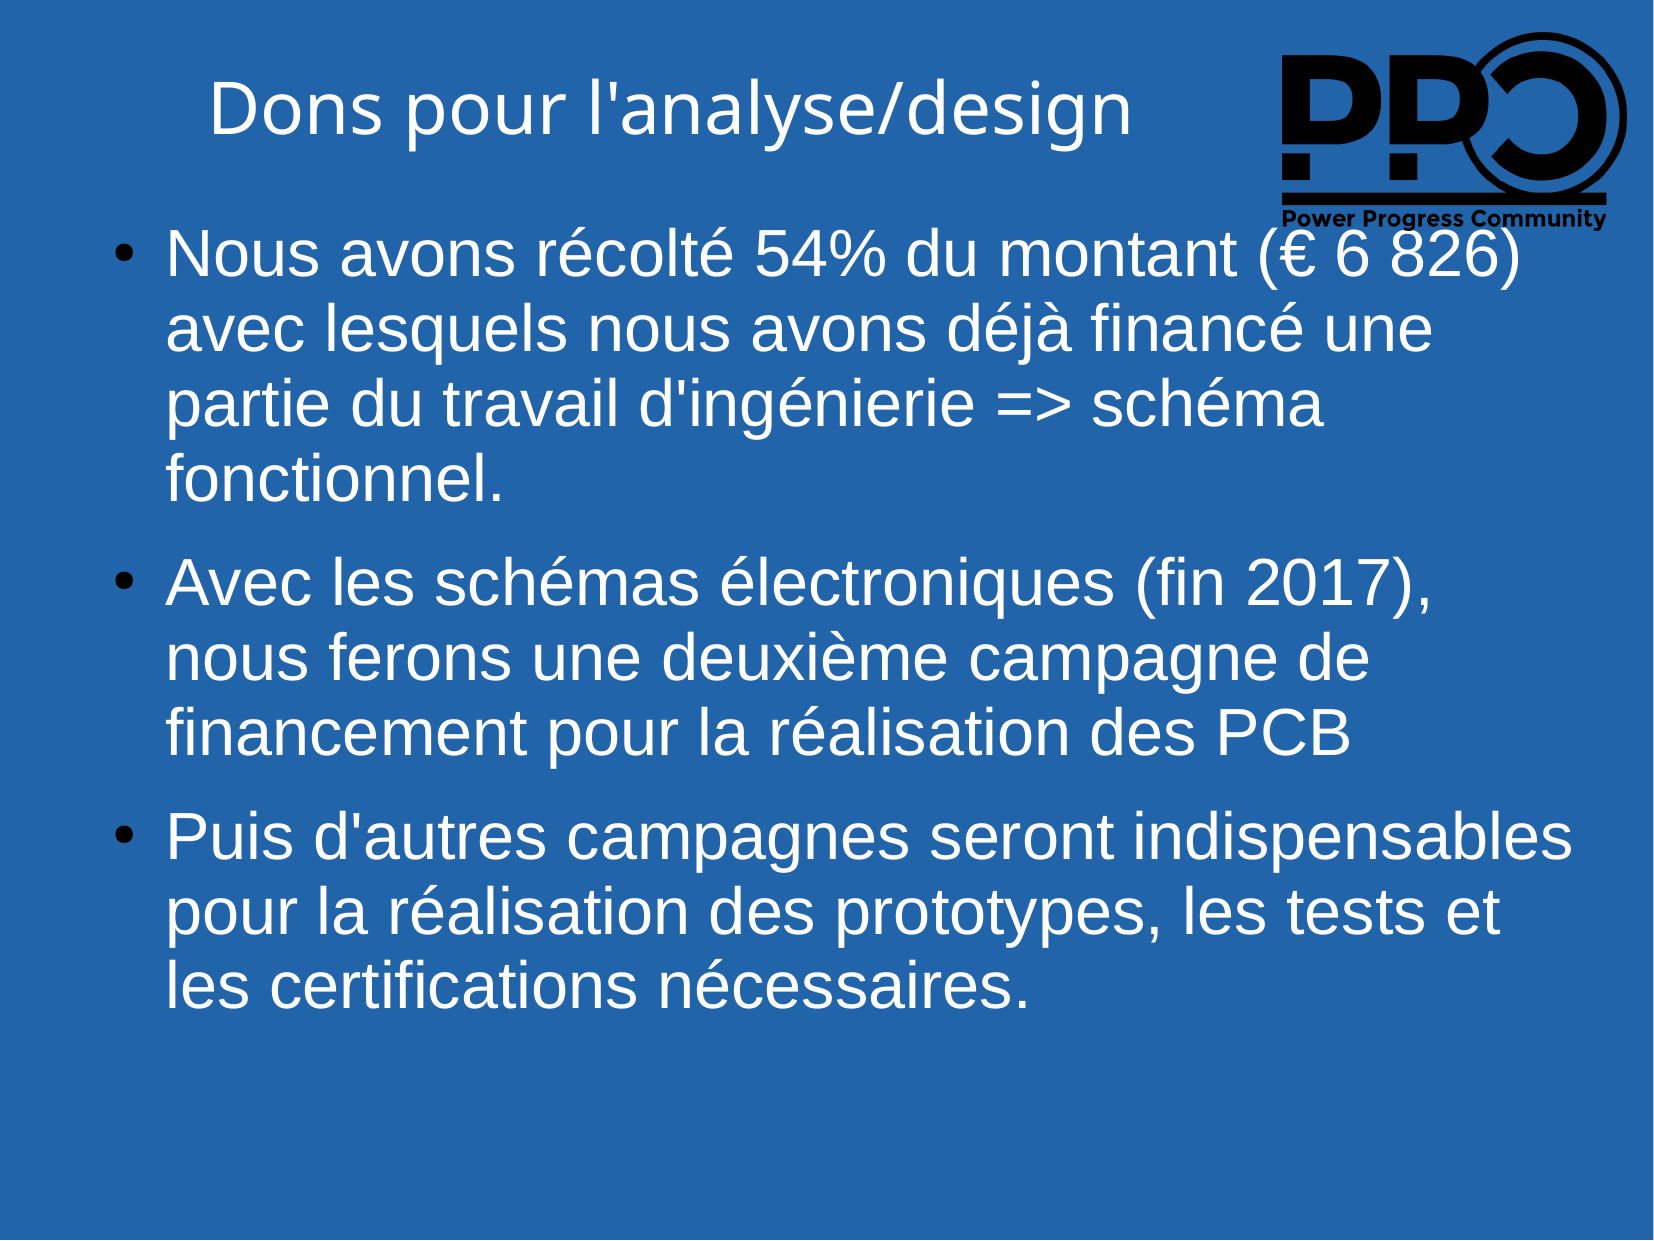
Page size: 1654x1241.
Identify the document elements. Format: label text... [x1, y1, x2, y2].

picture [1282, 32, 1627, 232]
list Nous avons récolté 54% du montant (€ 6 826) avec lesquels nous avons déjà financé une partie du travail d'ingénierie => schéma fonctionnel. Avec les schémas électroniques (fin 2017), nous ferons une deuxième campagne de financement pour la réalisation des PCB Puis d'autres campagnes seront indispensables pour la réalisation des prototypes, les tests et les certifications nécessaires. [94, 216, 1583, 786]
title Dons pour l'analyse/design [82, 24, 1261, 189]
